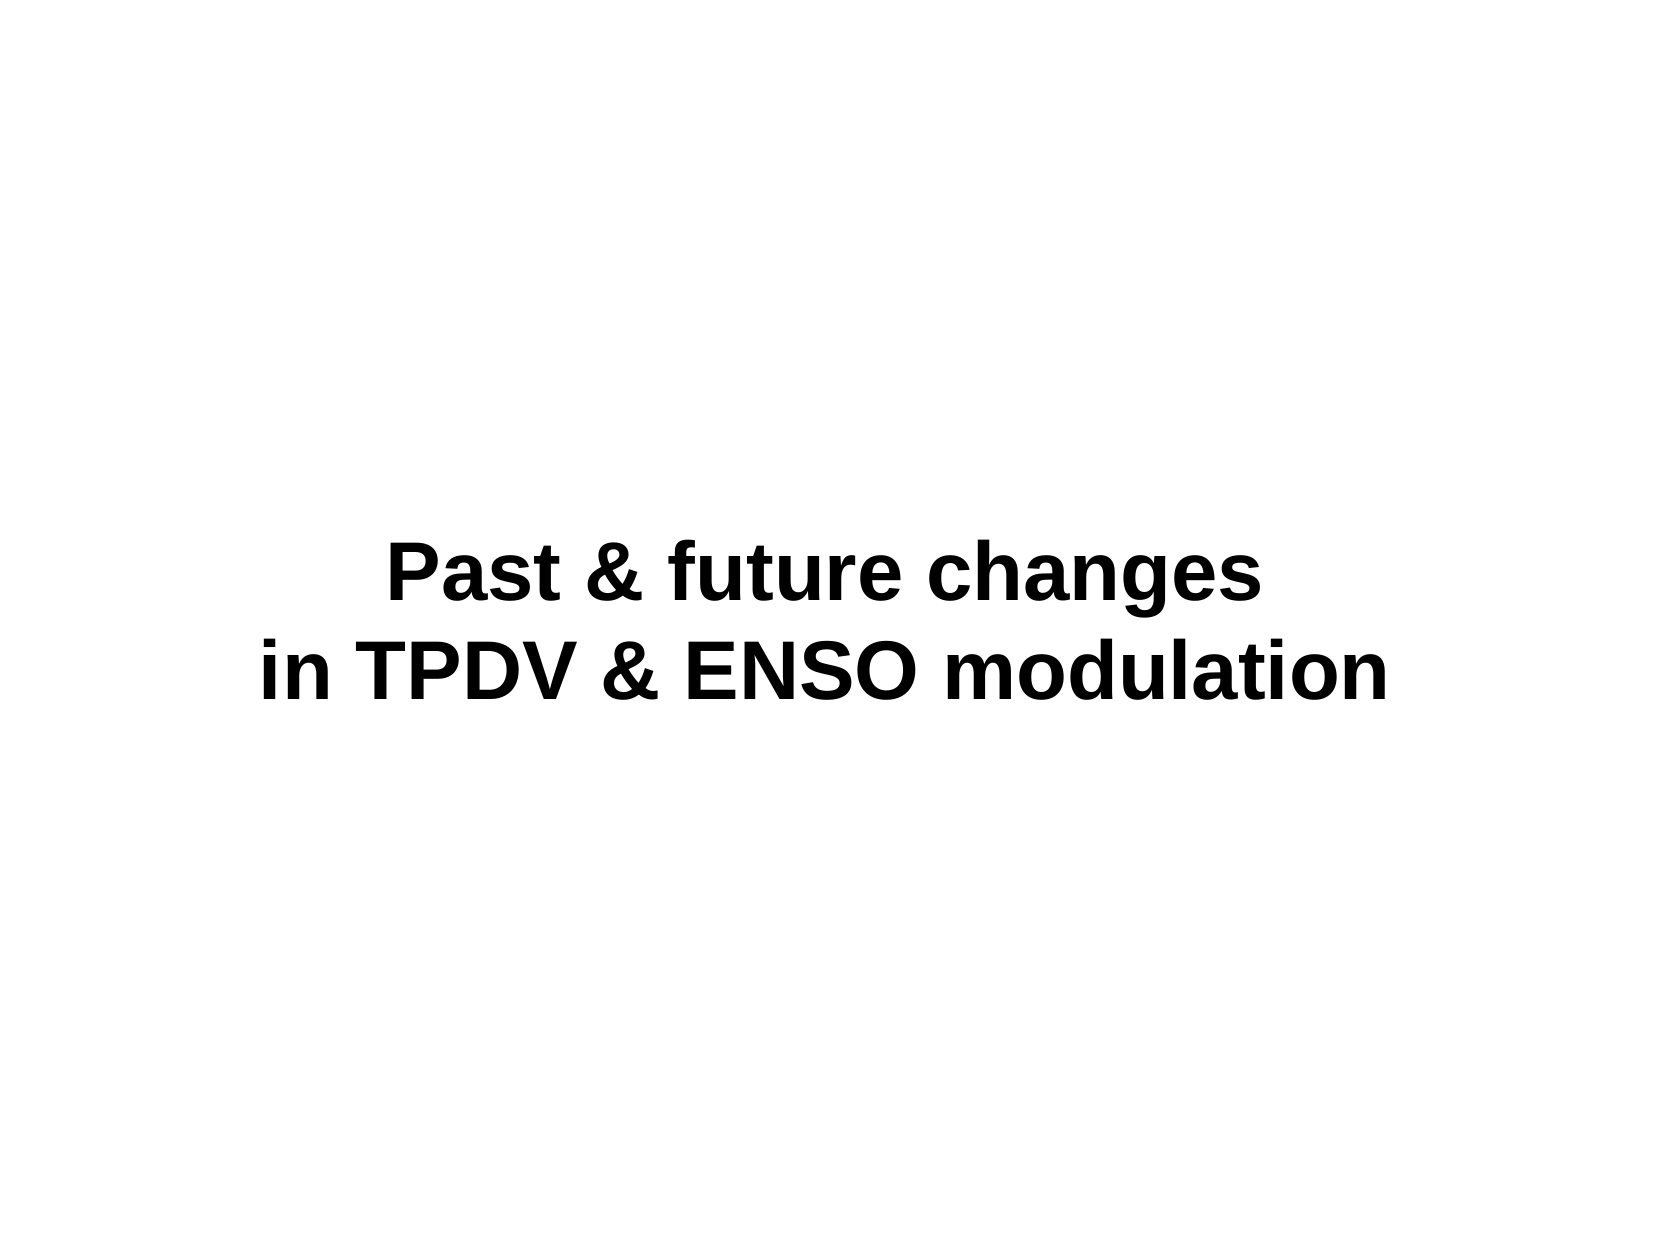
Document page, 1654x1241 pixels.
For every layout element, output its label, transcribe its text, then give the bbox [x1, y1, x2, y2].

text_box Past & future changes in TPDV & ENSO modulation [37, 516, 1613, 717]
